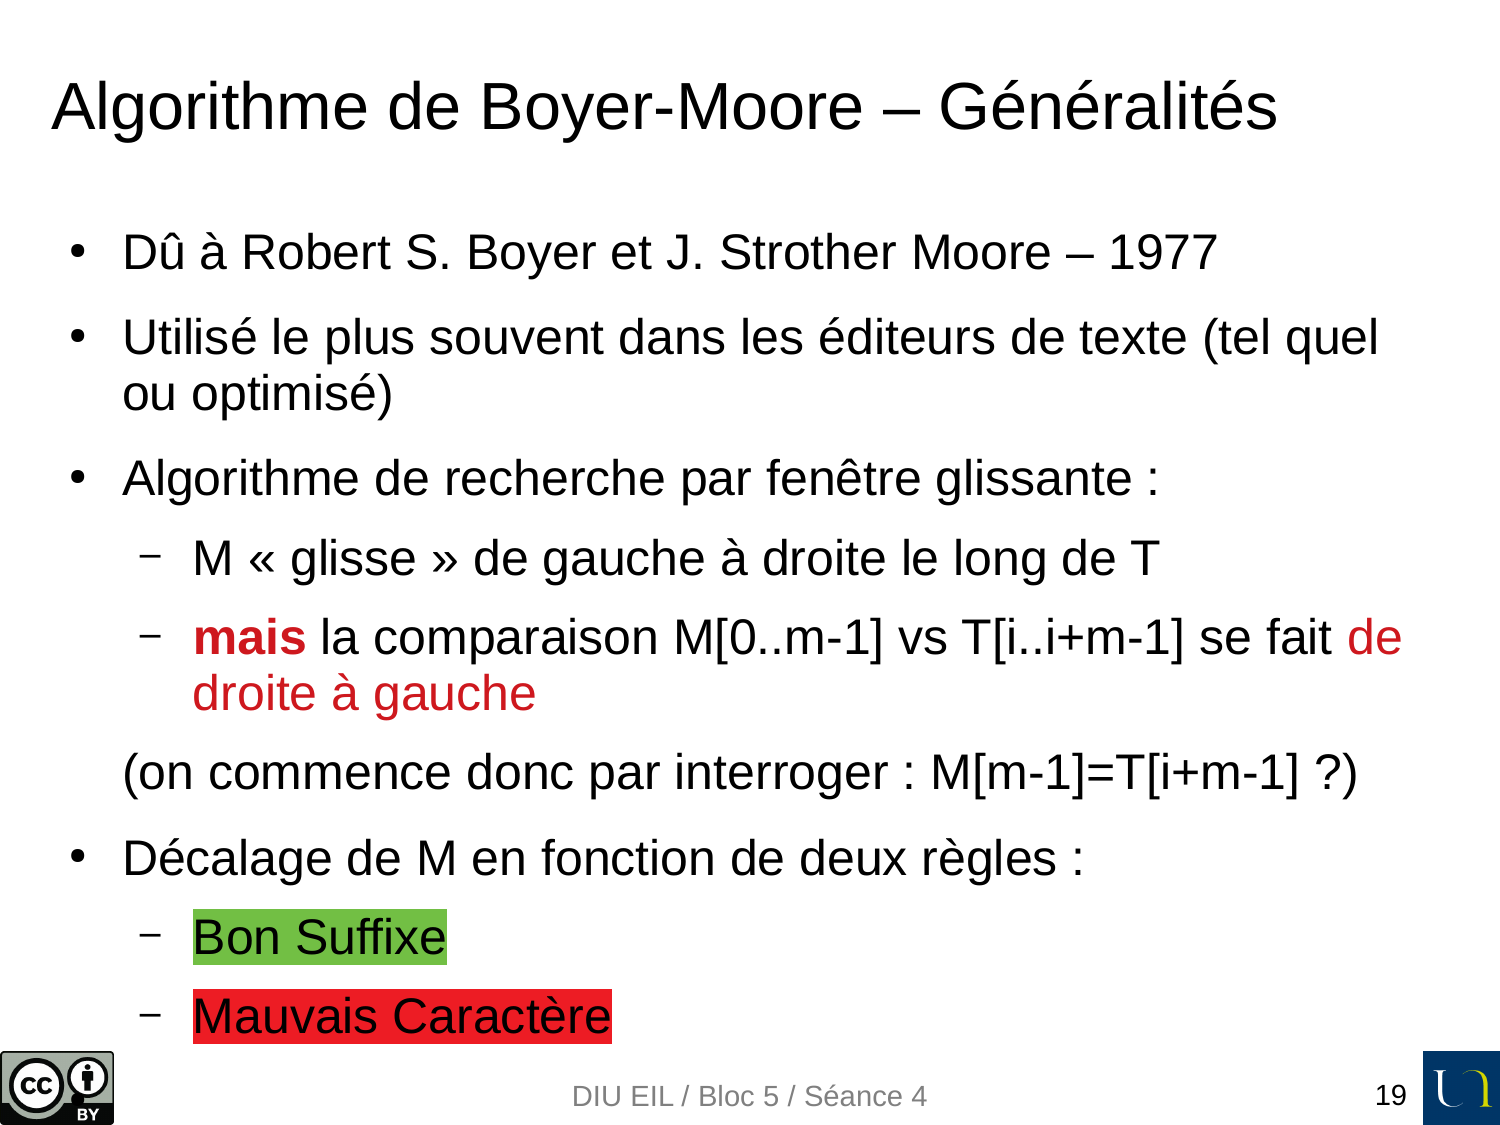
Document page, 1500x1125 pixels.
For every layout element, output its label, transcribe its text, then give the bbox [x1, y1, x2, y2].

picture [1417, 1051, 1500, 1125]
picture [0, 1051, 114, 1125]
list Dû à Robert S. Boyer et J. Strother Moore – 1977 Utilisé le plus souvent dans les éditeurs de texte (tel quel ou optimisé) Algorithme de recherche par fenêtre glissante : M « glisse » de gauche à droite le long de T mais la comparaison M[0..m-1] vs T[i..i+m-1] se fait de droite à gauche (on commence donc par interroger : M[m-1]=T[i+m-1] ?) Décalage de M en fonction de deux règles : Bon Suffixe Mauvais Caractère [51, 224, 1449, 1052]
title Algorithme de Boyer-Moore – Généralités [51, 44, 1449, 170]
